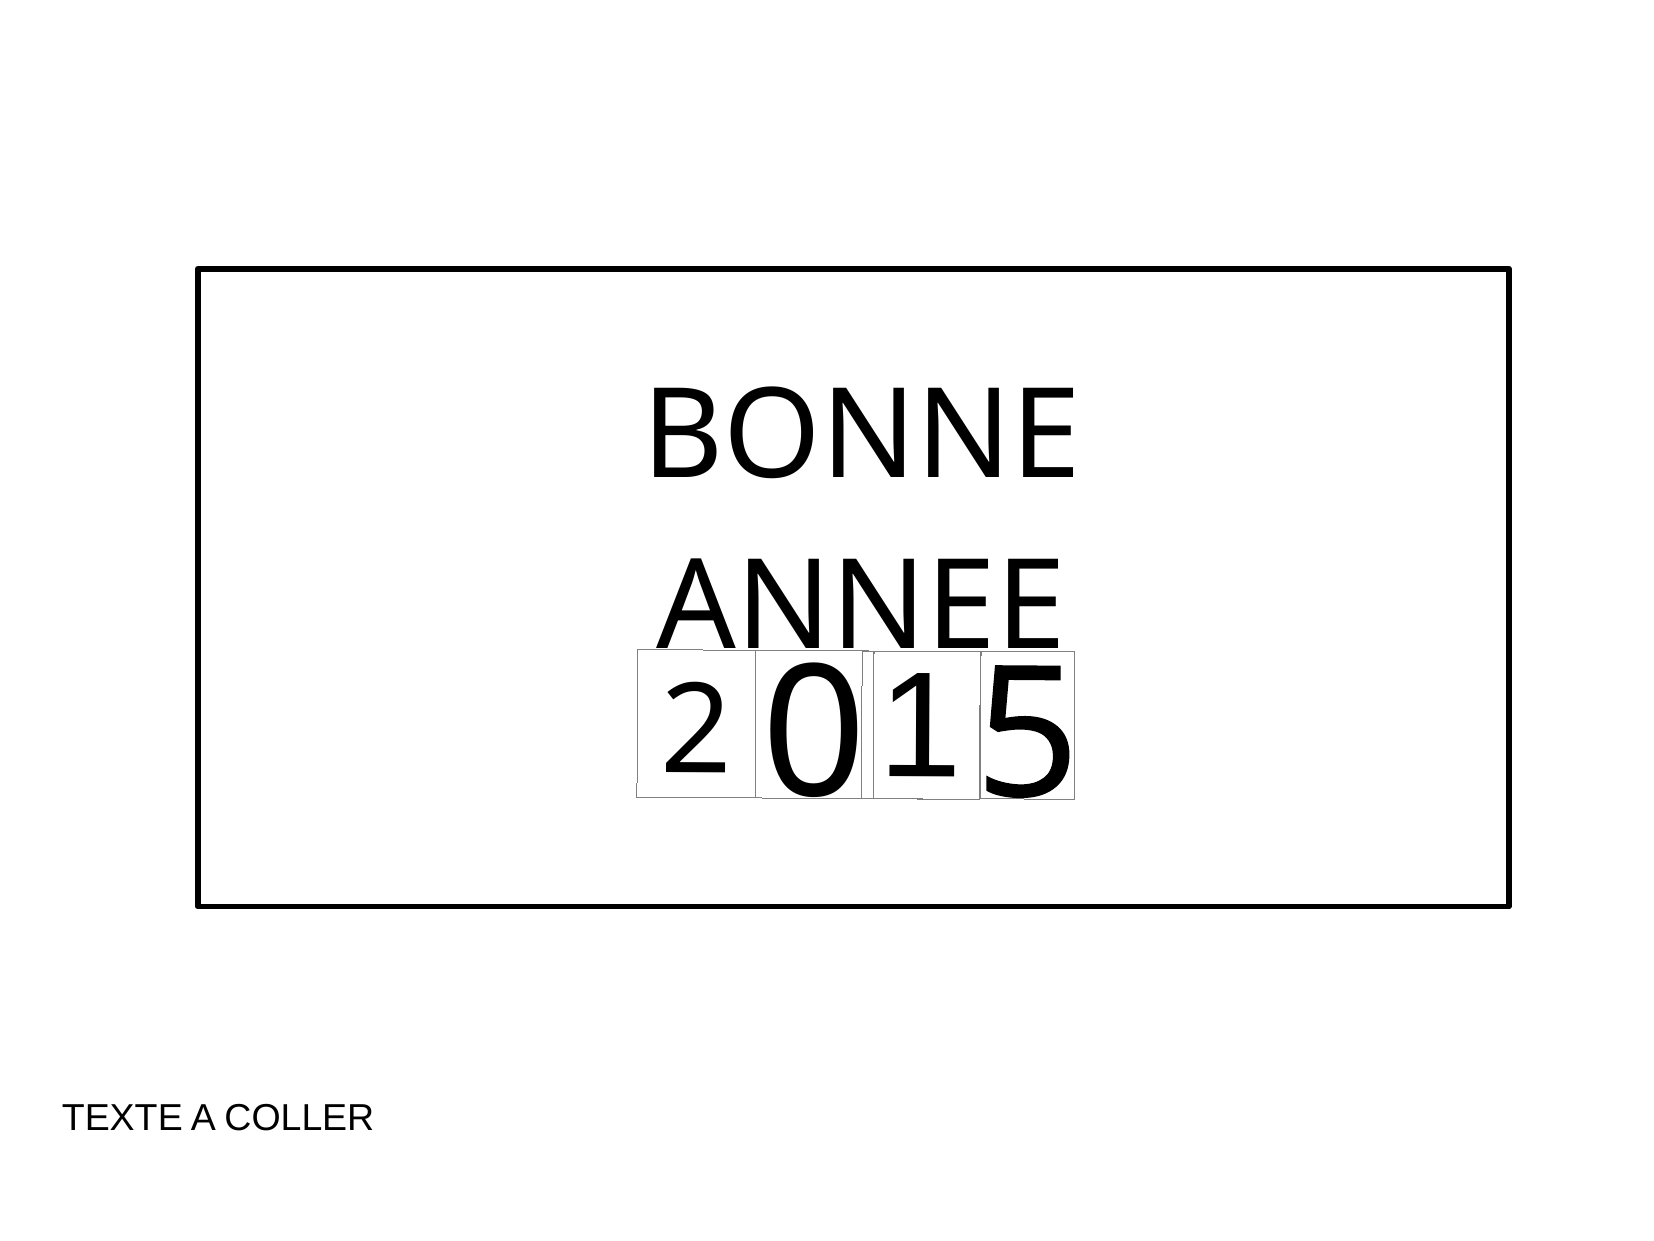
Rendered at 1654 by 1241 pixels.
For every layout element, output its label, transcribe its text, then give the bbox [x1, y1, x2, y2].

text_box TEXTE A COLLER [47, 1088, 390, 1146]
text_box 2 [636, 721, 756, 798]
text_box 0 [756, 721, 861, 799]
text_box 5 [980, 721, 1052, 799]
text_box BONNE ANNEE [518, 336, 1204, 721]
text_box 1 [861, 721, 873, 799]
text_box 1 [874, 721, 979, 800]
text_box 5 [1024, 721, 1075, 800]
text_box 0 [786, 721, 841, 783]
